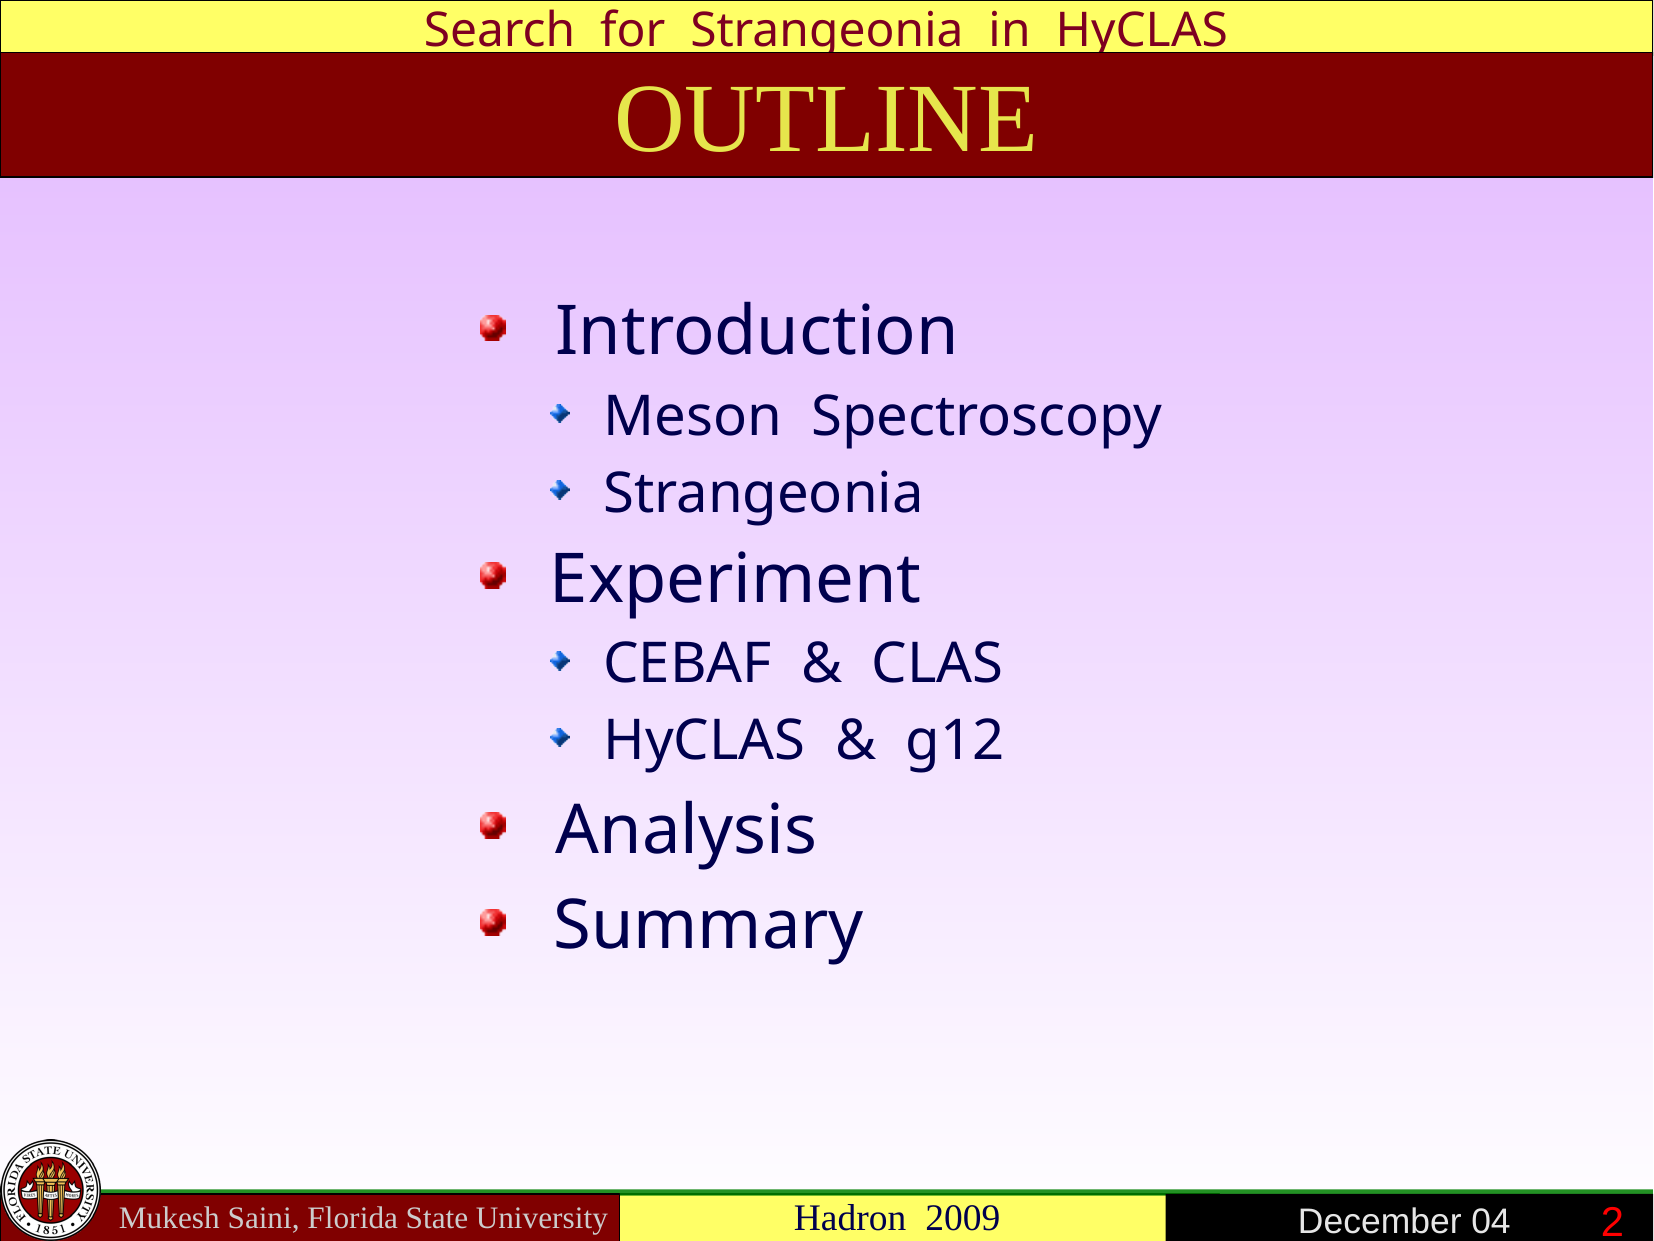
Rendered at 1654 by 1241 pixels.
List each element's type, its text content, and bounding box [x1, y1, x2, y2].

picture [0, 1139, 101, 1241]
text_box Introduction Meson Spectroscopy Strangeonia Experiment CEBAF & CLAS HyCLAS & g12 Analysis Summary [465, 273, 1188, 1113]
text_box OUTLINE [599, 56, 1054, 181]
